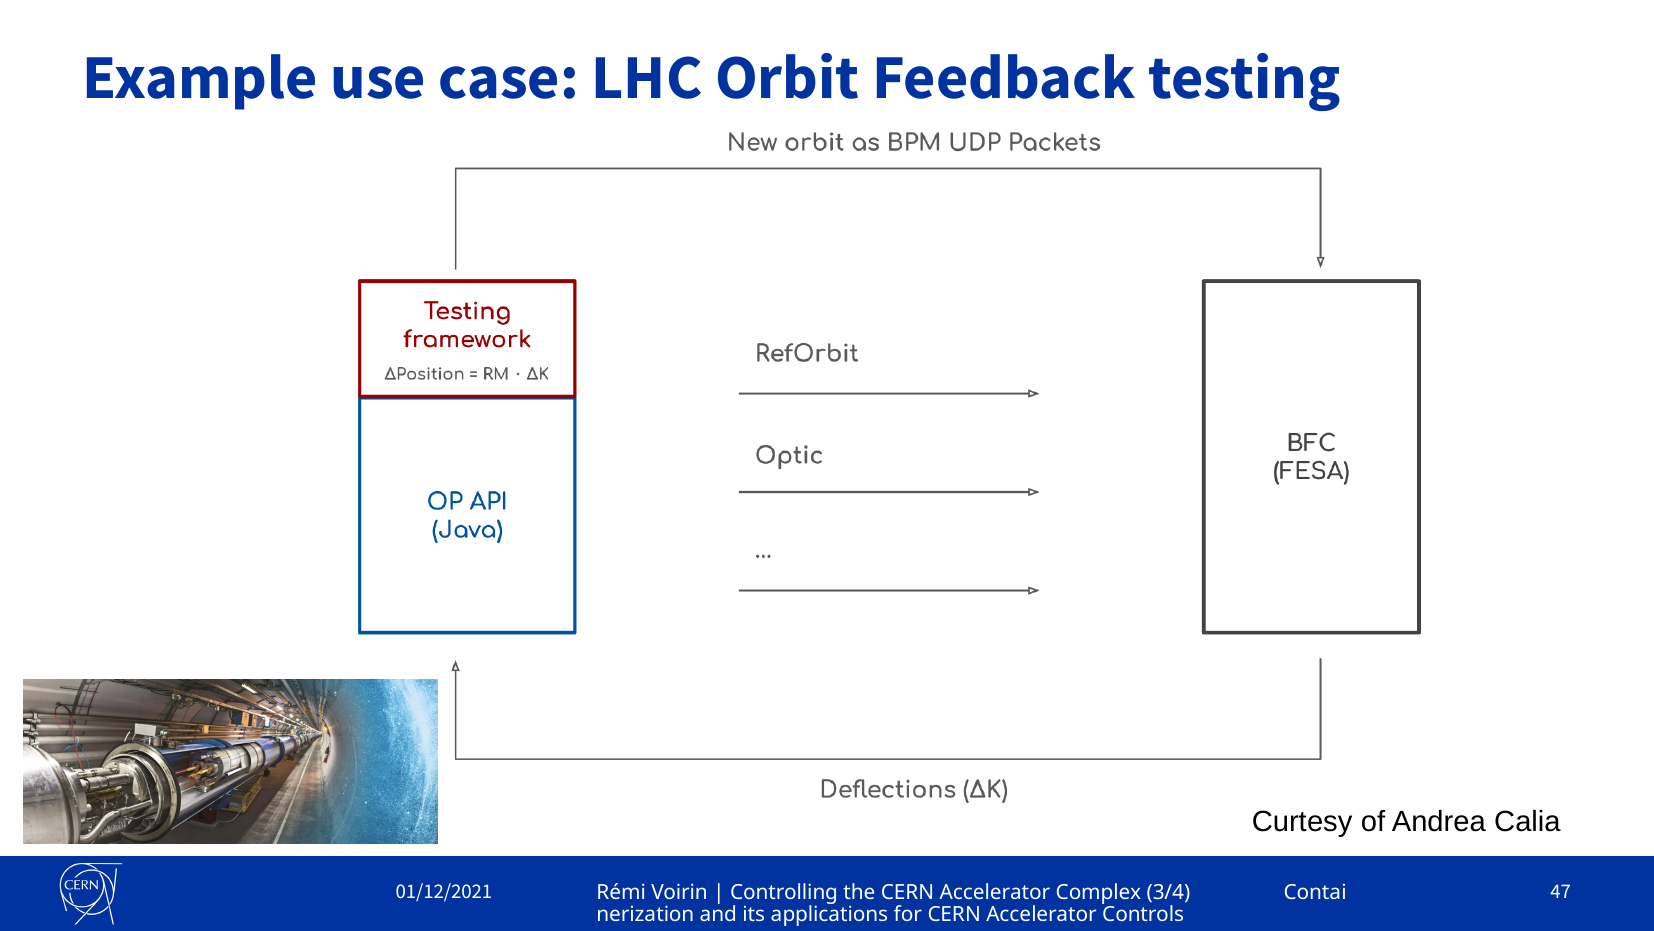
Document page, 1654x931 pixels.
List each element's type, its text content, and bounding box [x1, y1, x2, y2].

picture [56, 859, 127, 928]
picture [23, 118, 1433, 845]
title Example use case: LHC Orbit Feedback testing [82, 37, 1571, 193]
text_box Curtesy of Andrea Calia [1237, 797, 1654, 850]
